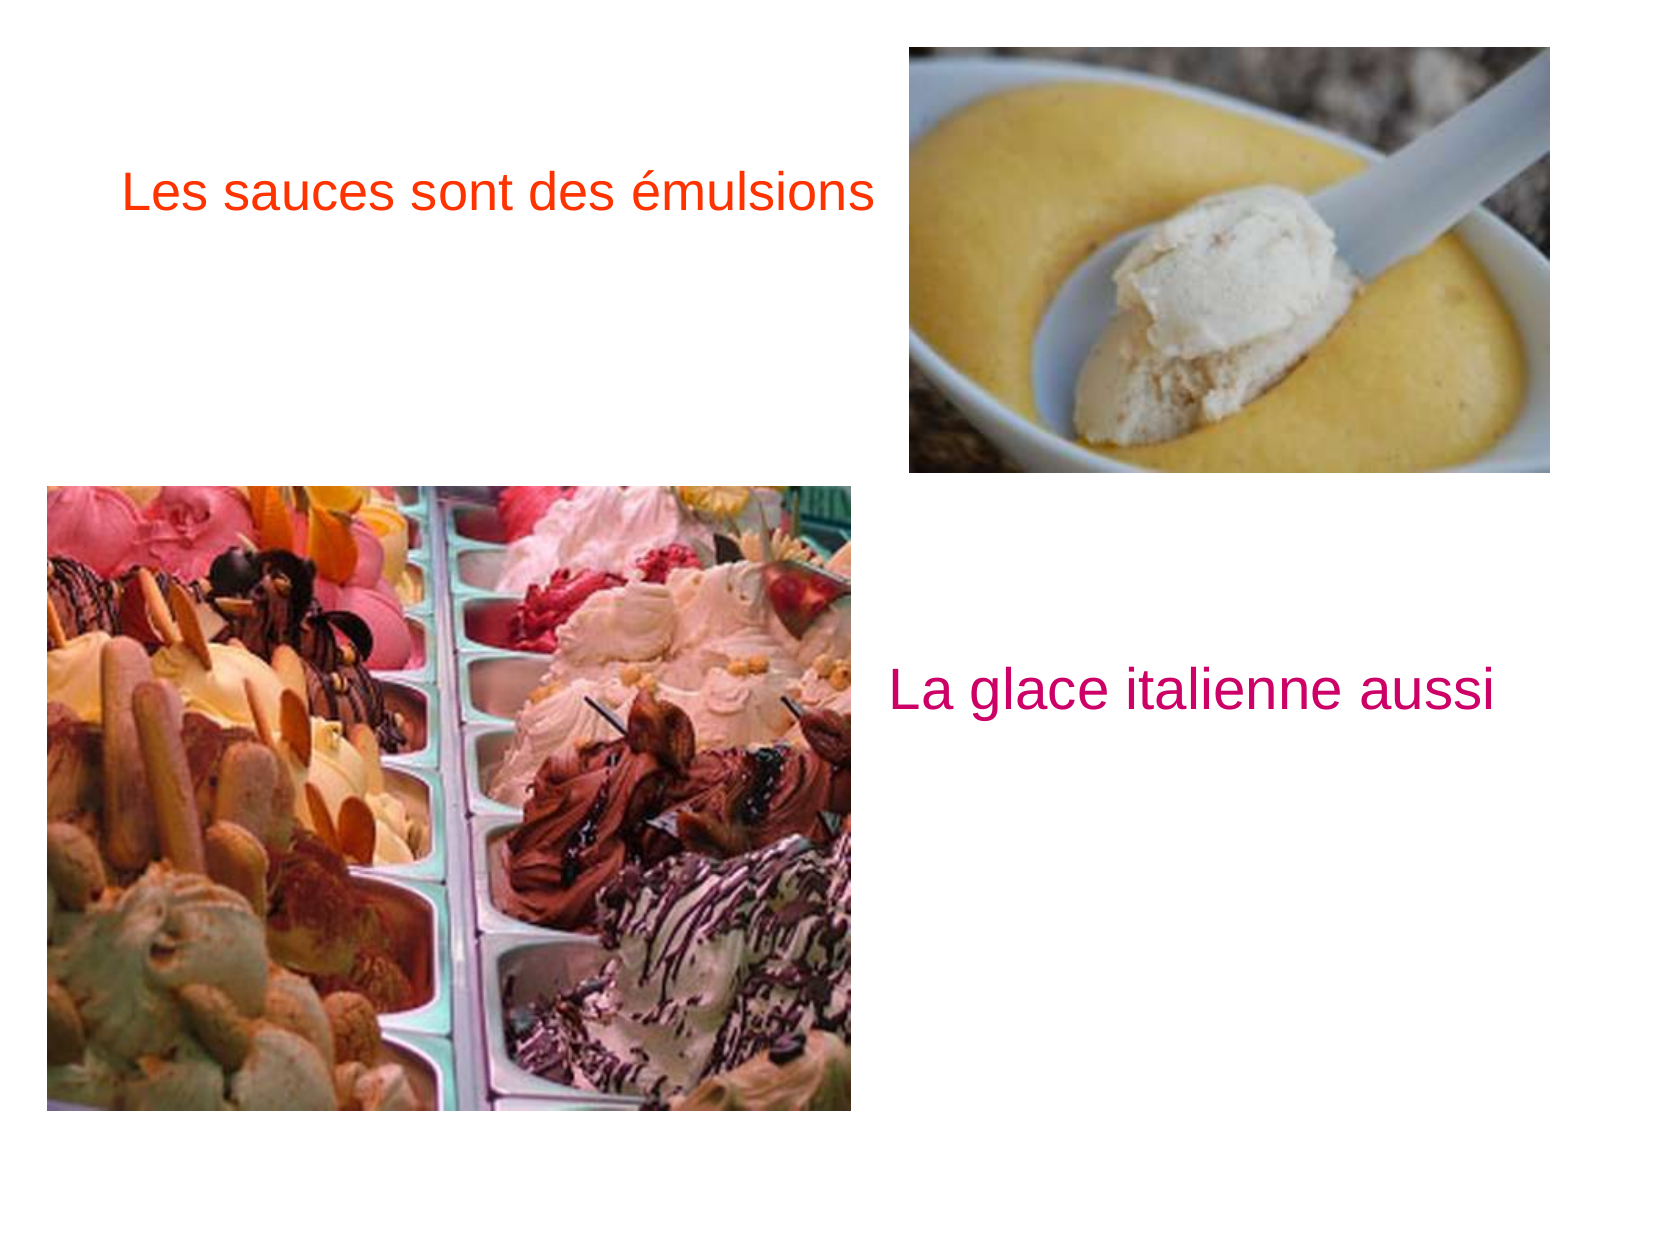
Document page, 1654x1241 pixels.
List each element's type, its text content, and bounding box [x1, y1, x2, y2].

text_box La glace italienne aussi [874, 649, 1512, 730]
picture [47, 486, 851, 1111]
text_box Les sauces sont des émulsions [106, 153, 892, 229]
picture [909, 47, 1550, 473]
